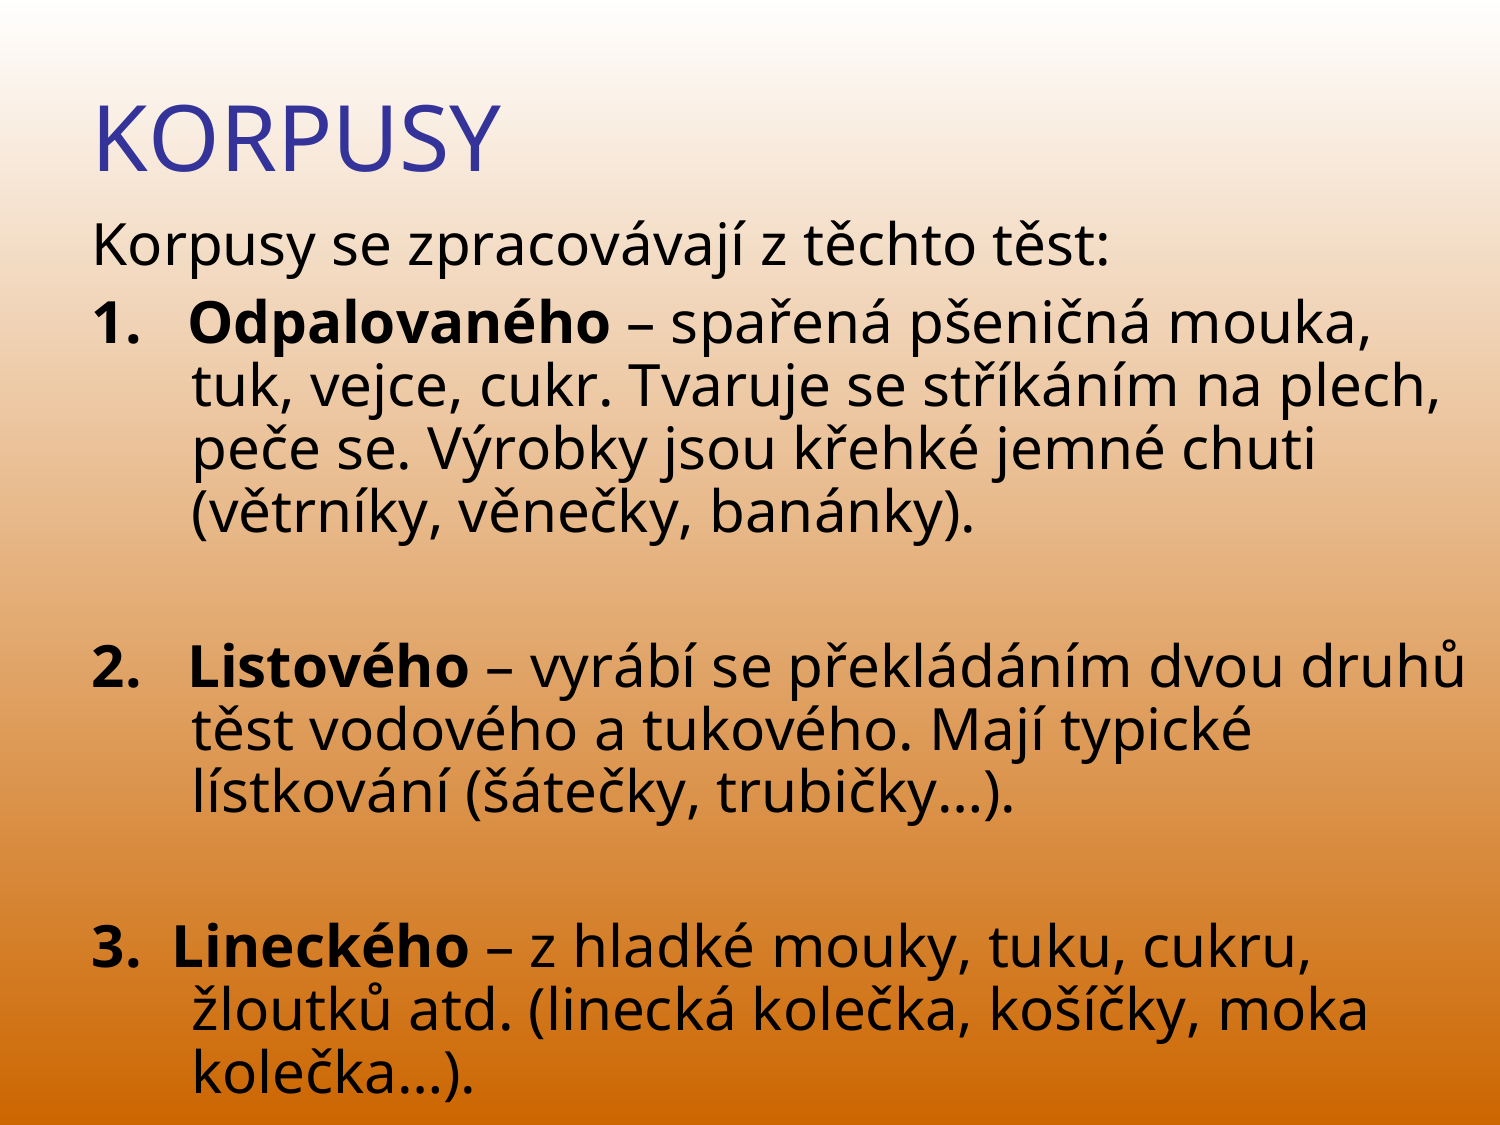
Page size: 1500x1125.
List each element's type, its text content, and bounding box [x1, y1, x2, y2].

list Korpusy se zpracovávají z těchto těst: 1. Odpalovaného – spařená pšeničná mouka, tuk, vejce, cukr. Tvaruje se stříkáním na plech, peče se. Výrobky jsou křehké jemné chuti (větrníky, věnečky, banánky). 2. Listového – vyrábí se překládáním dvou druhů těst vodového a tukového. Mají typické lístkování (šátečky, trubičky…). 3. Lineckého – z hladké mouky, tuku, cukru, žloutků atd. (linecká kolečka, košíčky, moka kolečka…). [76, 207, 1500, 1125]
title KORPUSY [76, 0, 1356, 198]
